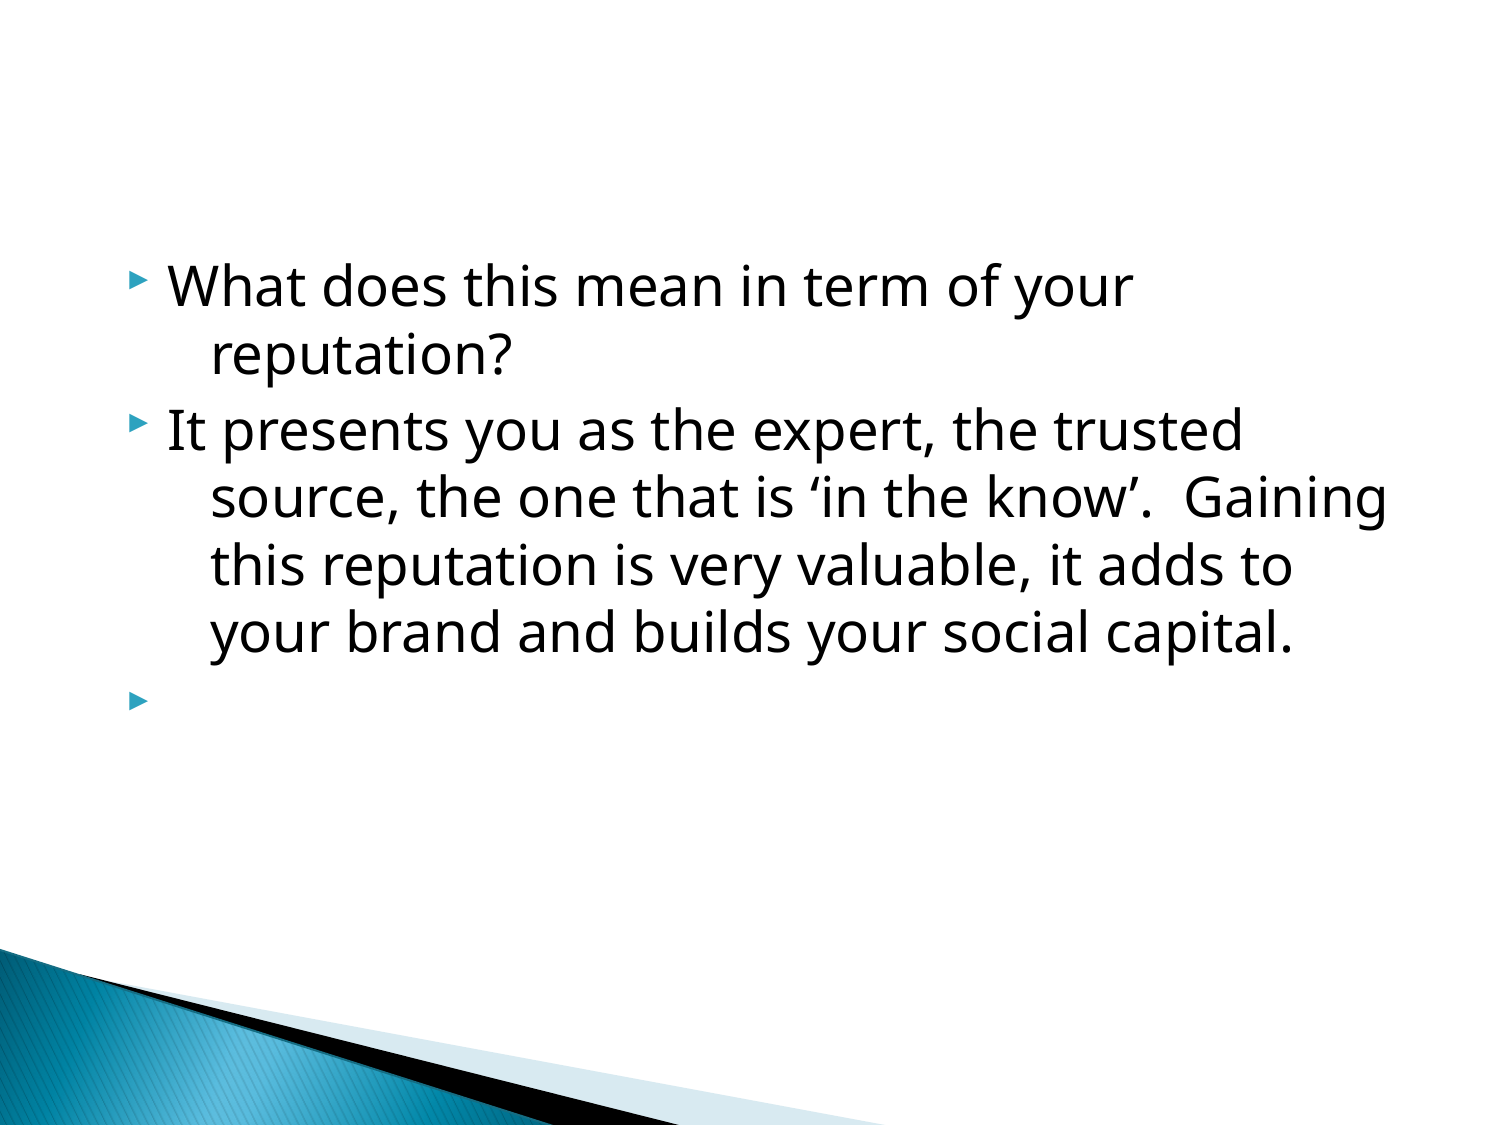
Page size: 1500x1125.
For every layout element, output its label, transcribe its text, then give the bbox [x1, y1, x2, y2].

list What does this mean in term of your reputation? It presents you as the expert, the trusted source, the one that is ‘in the know’. Gaining this reputation is very valuable, it adds to your brand and builds your social capital. [75, 243, 1426, 986]
